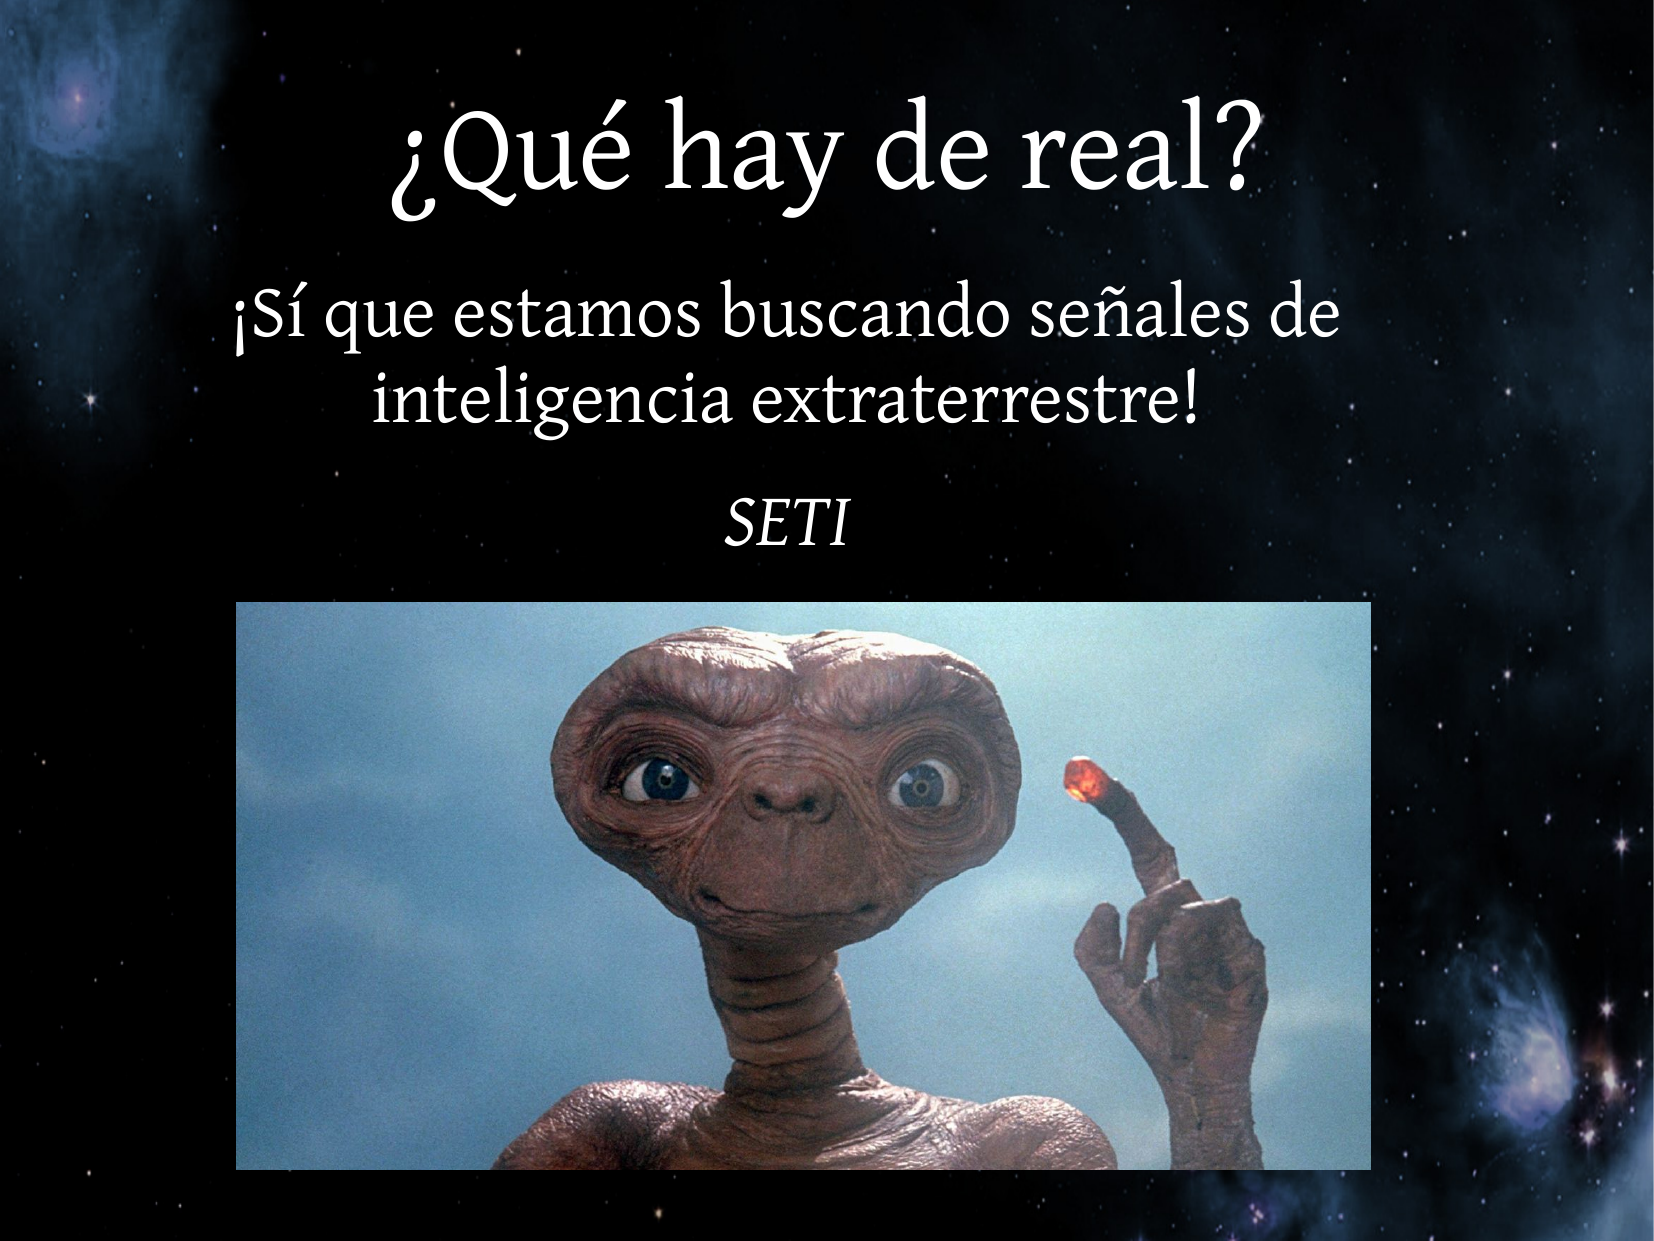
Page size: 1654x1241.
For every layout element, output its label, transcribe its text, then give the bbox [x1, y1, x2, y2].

list ¡Sí que estamos buscando señales de inteligencia extraterrestre! SETI [153, 272, 1421, 613]
picture [0, 0, 1654, 1241]
title ¿Qué hay de real? [82, 49, 1571, 257]
